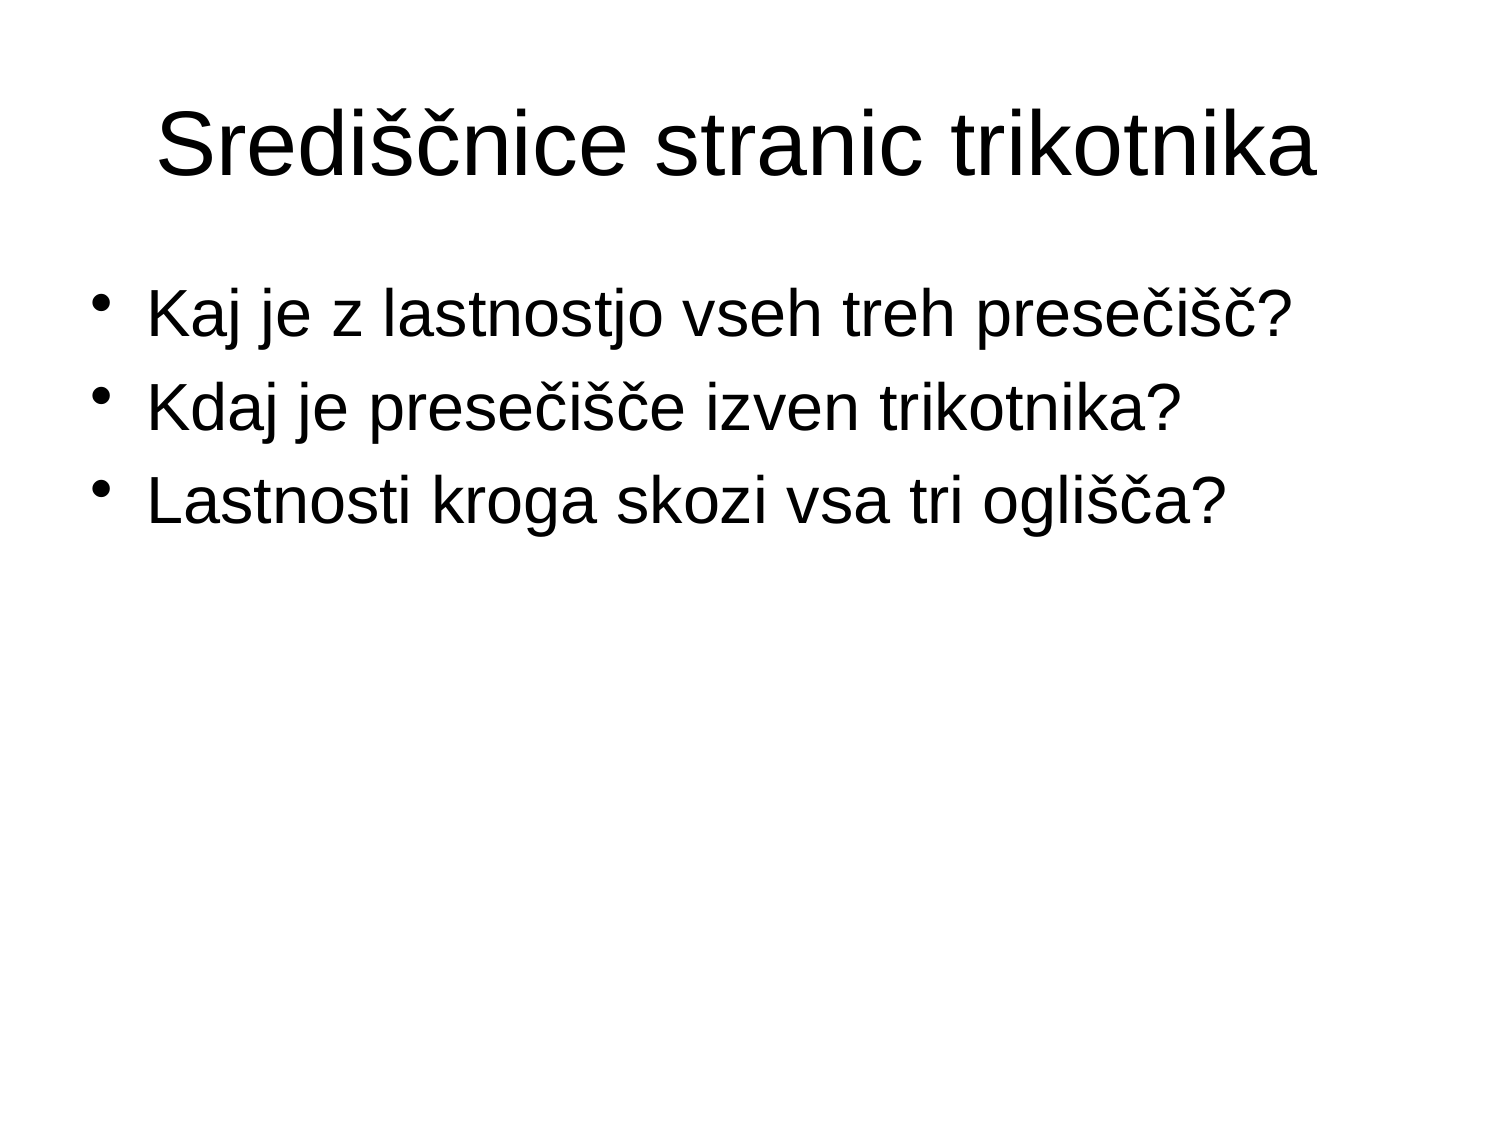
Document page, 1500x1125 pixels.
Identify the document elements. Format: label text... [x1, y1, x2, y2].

title Središčnice stranic trikotnika [75, 45, 1425, 233]
list Kaj je z lastnostjo vseh treh presečišč? Kdaj je presečišče izven trikotnika? Lastnosti kroga skozi vsa tri oglišča? [75, 262, 1425, 1005]
